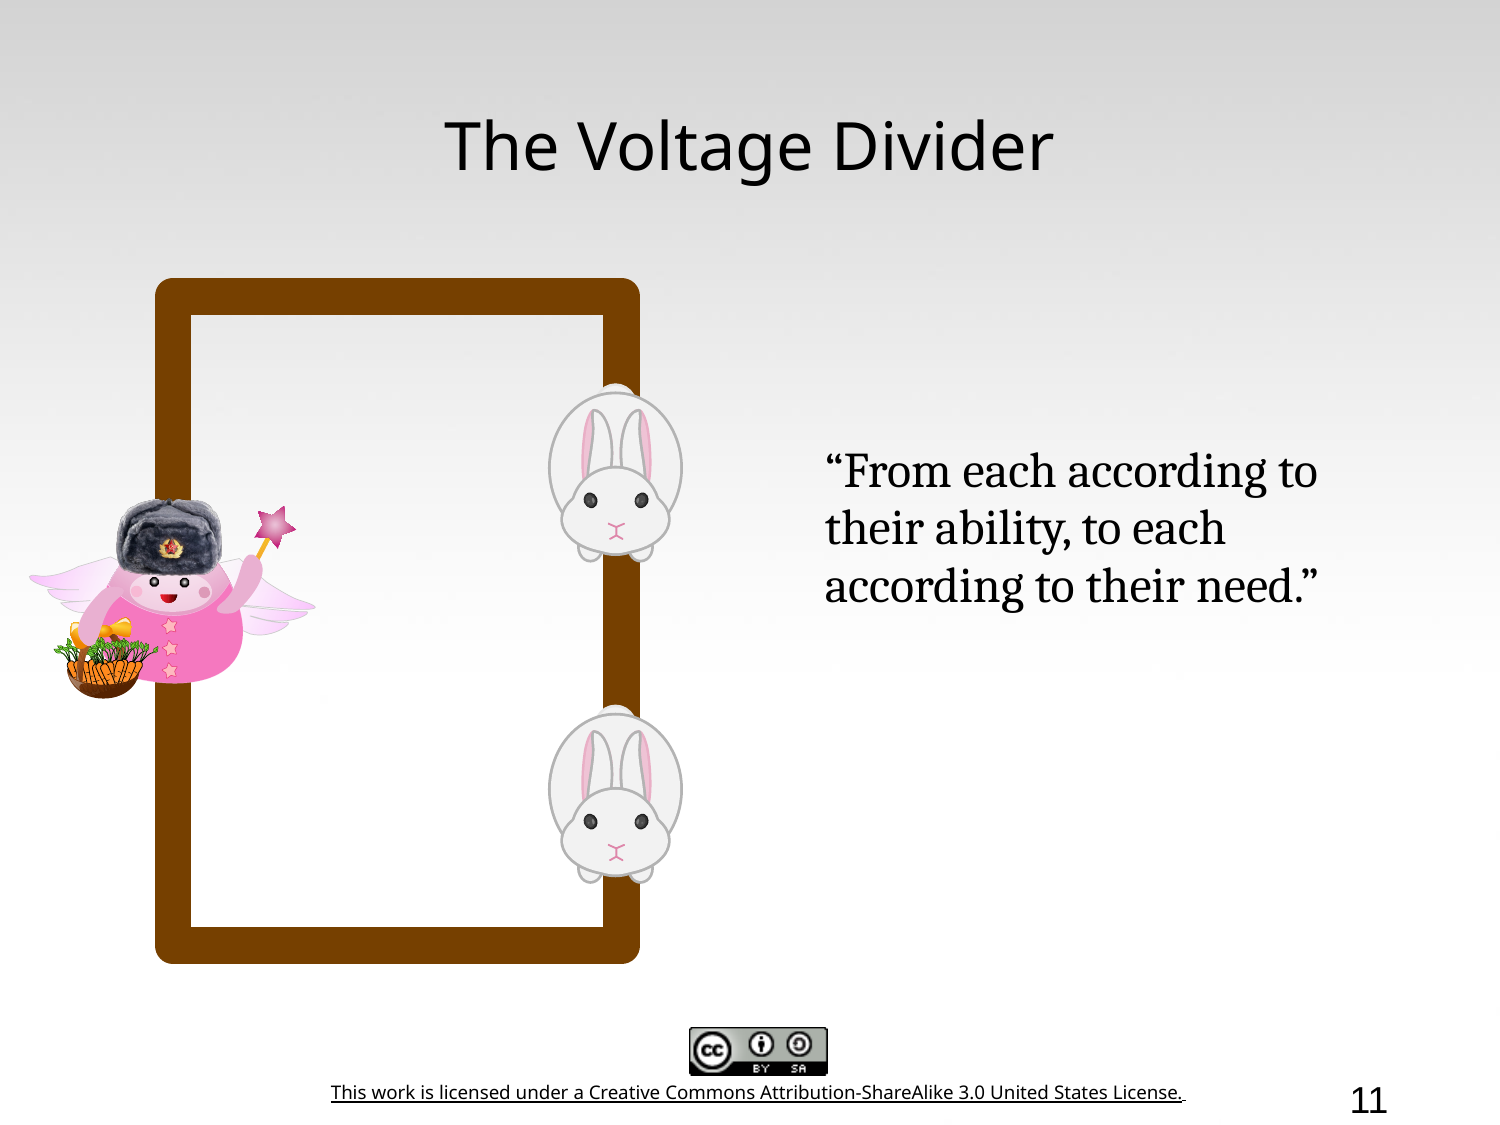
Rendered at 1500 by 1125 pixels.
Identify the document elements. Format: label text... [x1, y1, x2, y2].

picture [0, 0, 1500, 1125]
title The Voltage Divider [112, 49, 1388, 238]
text_box “From each according to their ability, to each according to their need.” [810, 434, 1381, 738]
